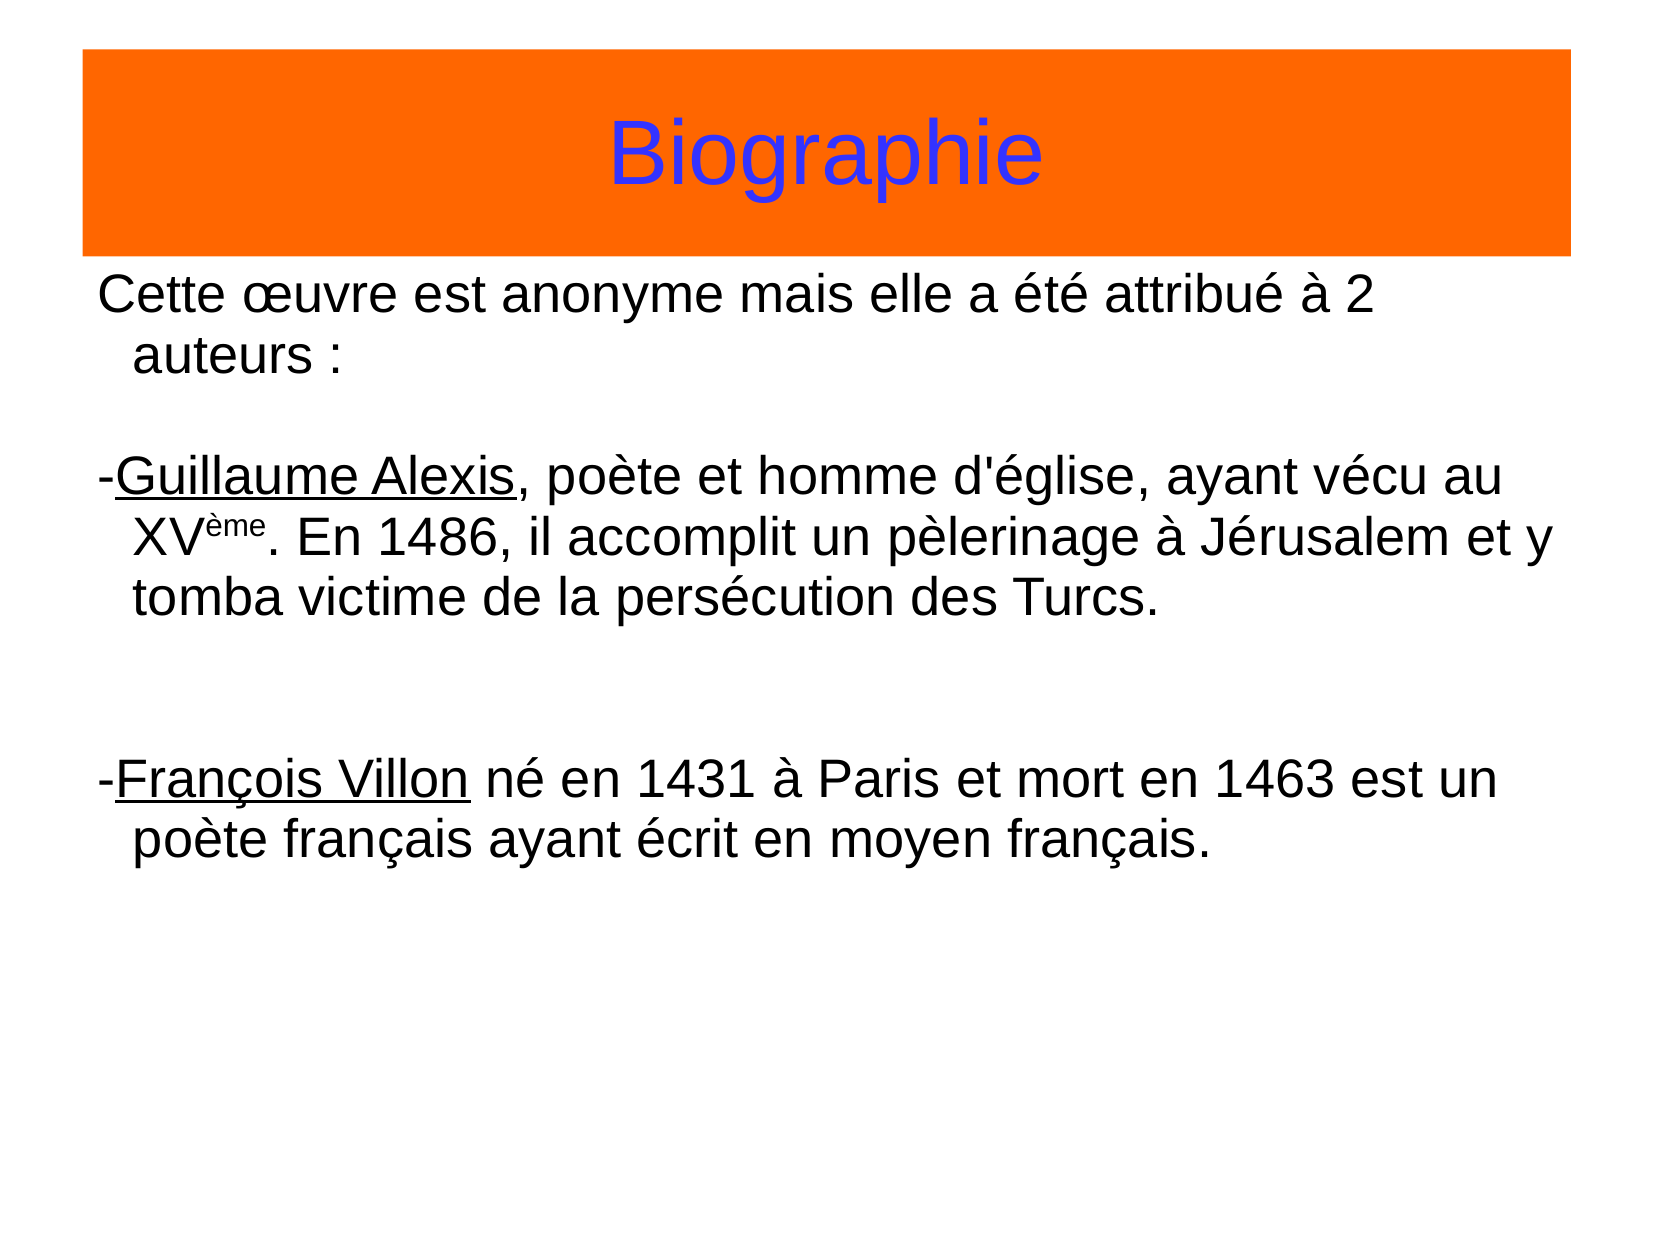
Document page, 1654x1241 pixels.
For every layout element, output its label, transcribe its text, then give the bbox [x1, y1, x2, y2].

text_box Cette œuvre est anonyme mais elle a été attribué à 2 auteurs : -Guillaume Alexis, poète et homme d'église, ayant vécu au XVème. En 1486, il accomplit un pèlerinage à Jérusalem et y tomba victime de la persécution des Turcs. -François Villon né en 1431 à Paris et mort en 1463 est un poète français ayant écrit en moyen français. [82, 256, 1571, 1006]
title Biographie [82, 49, 1571, 256]
